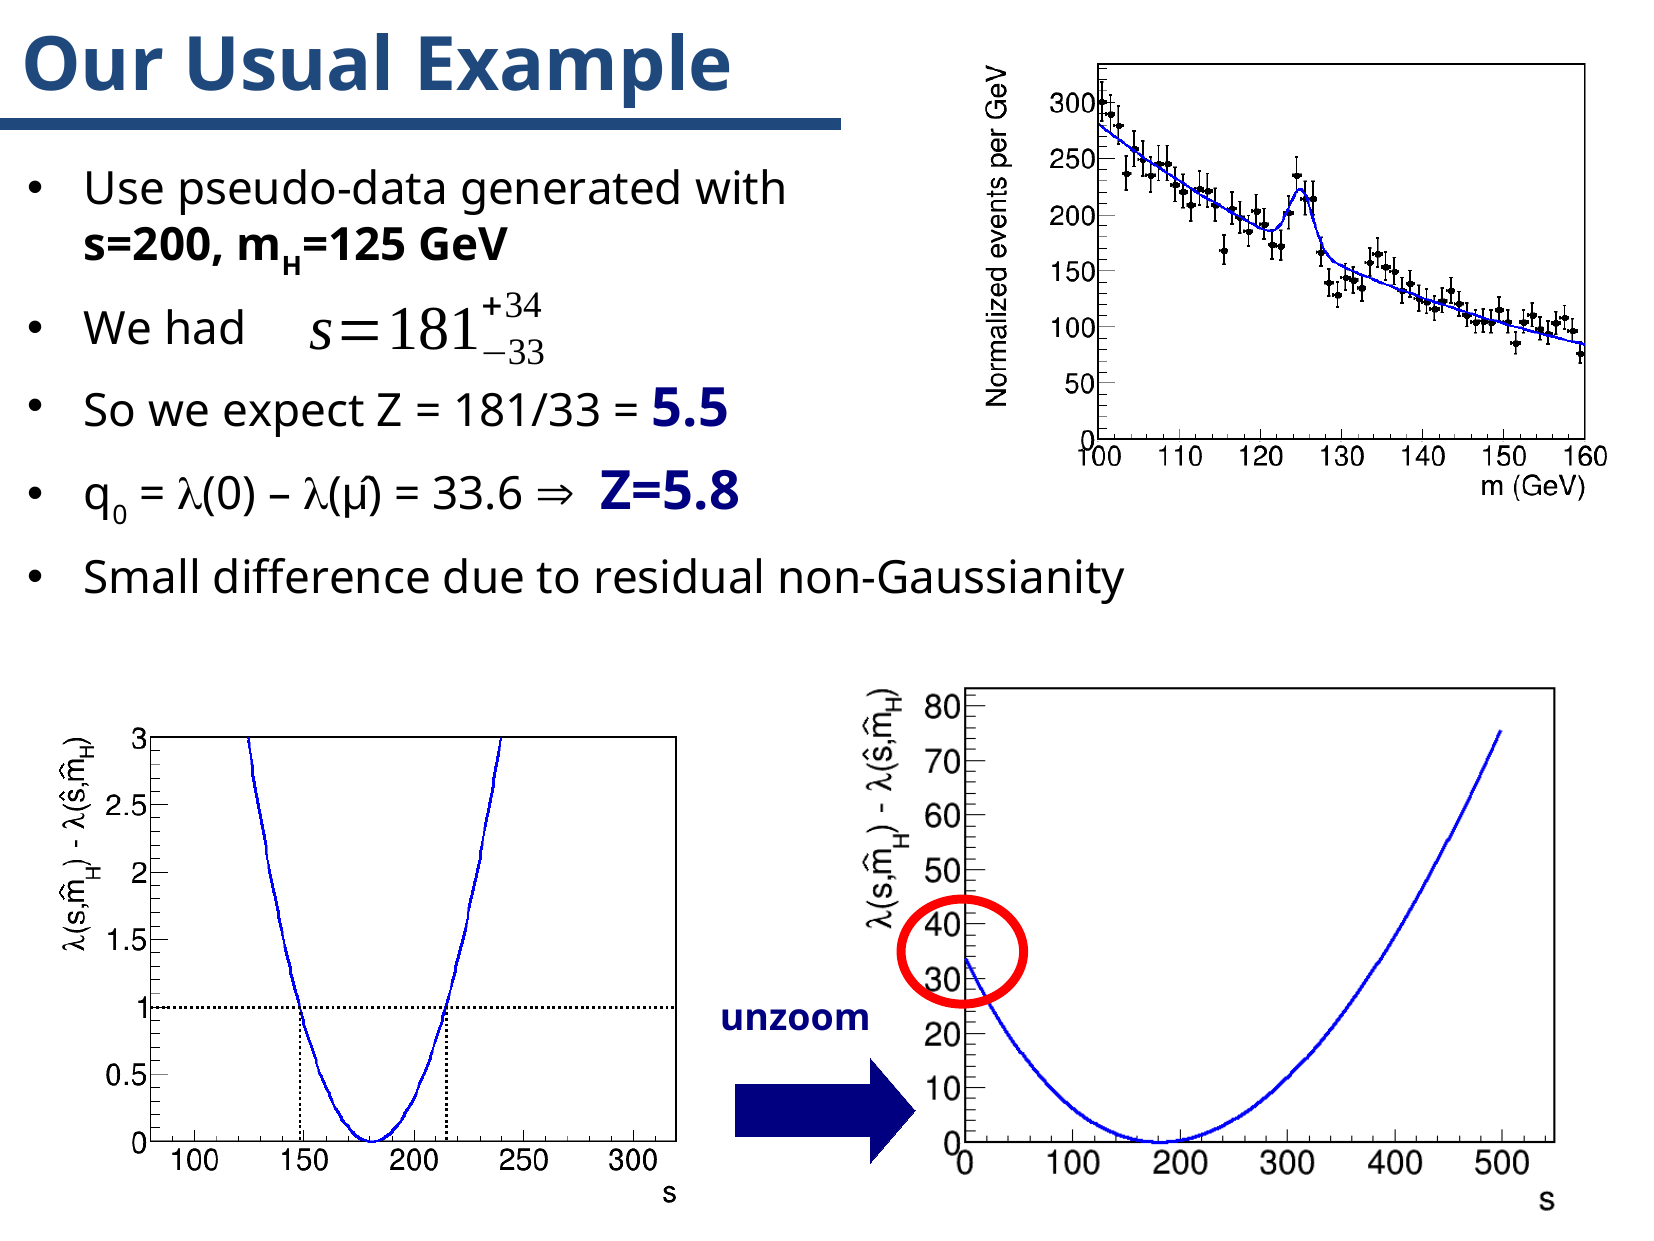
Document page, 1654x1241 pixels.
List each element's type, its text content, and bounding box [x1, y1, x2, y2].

text_box [735, 1058, 916, 1164]
picture [959, 14, 1654, 514]
title Our Usual Example [6, 7, 1606, 113]
picture [906, 904, 1019, 999]
text_box unzoom [705, 983, 916, 1056]
chart [301, 285, 553, 372]
picture [0, 683, 751, 1223]
picture [797, 628, 1639, 1233]
list Use pseudo-data generated with s=200, mH=125 GeV We had So we expect Z = 181/33 = 5.5 q0 = l(0) – l(μ̂) = 33.6 Þ Z=5.8 Small difference due to residual non-Gaussianity [12, 151, 1621, 751]
